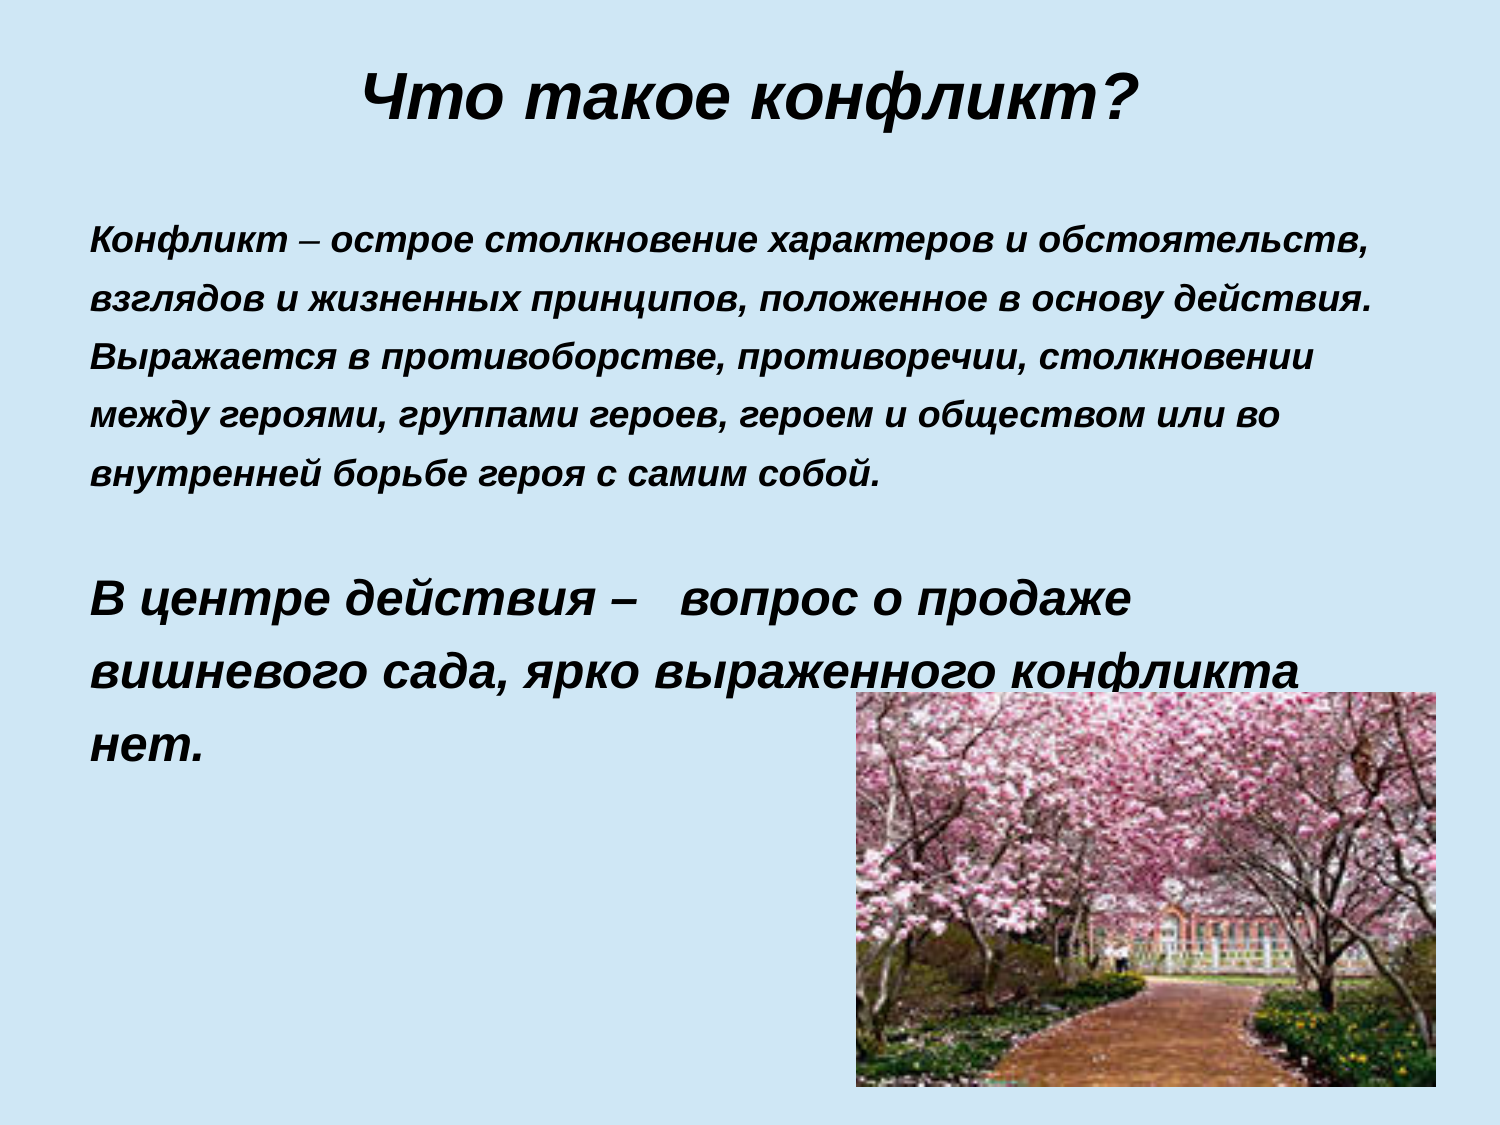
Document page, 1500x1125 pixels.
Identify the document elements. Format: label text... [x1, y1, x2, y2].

title Что такое конфликт? [75, 45, 1425, 208]
list Конфликт – острое столкновение характеров и обстоятельств, взглядов и жизненных принципов, положенное в основу действия. Выражается в противоборстве, противоречии, столкновении между героями, группами героев, героем и обществом или во внутренней борьбе героя с самим собой. В центре действия – вопрос о продаже вишневого сада, ярко выраженного конфликта нет. [75, 208, 1425, 1005]
picture [856, 692, 1436, 1087]
